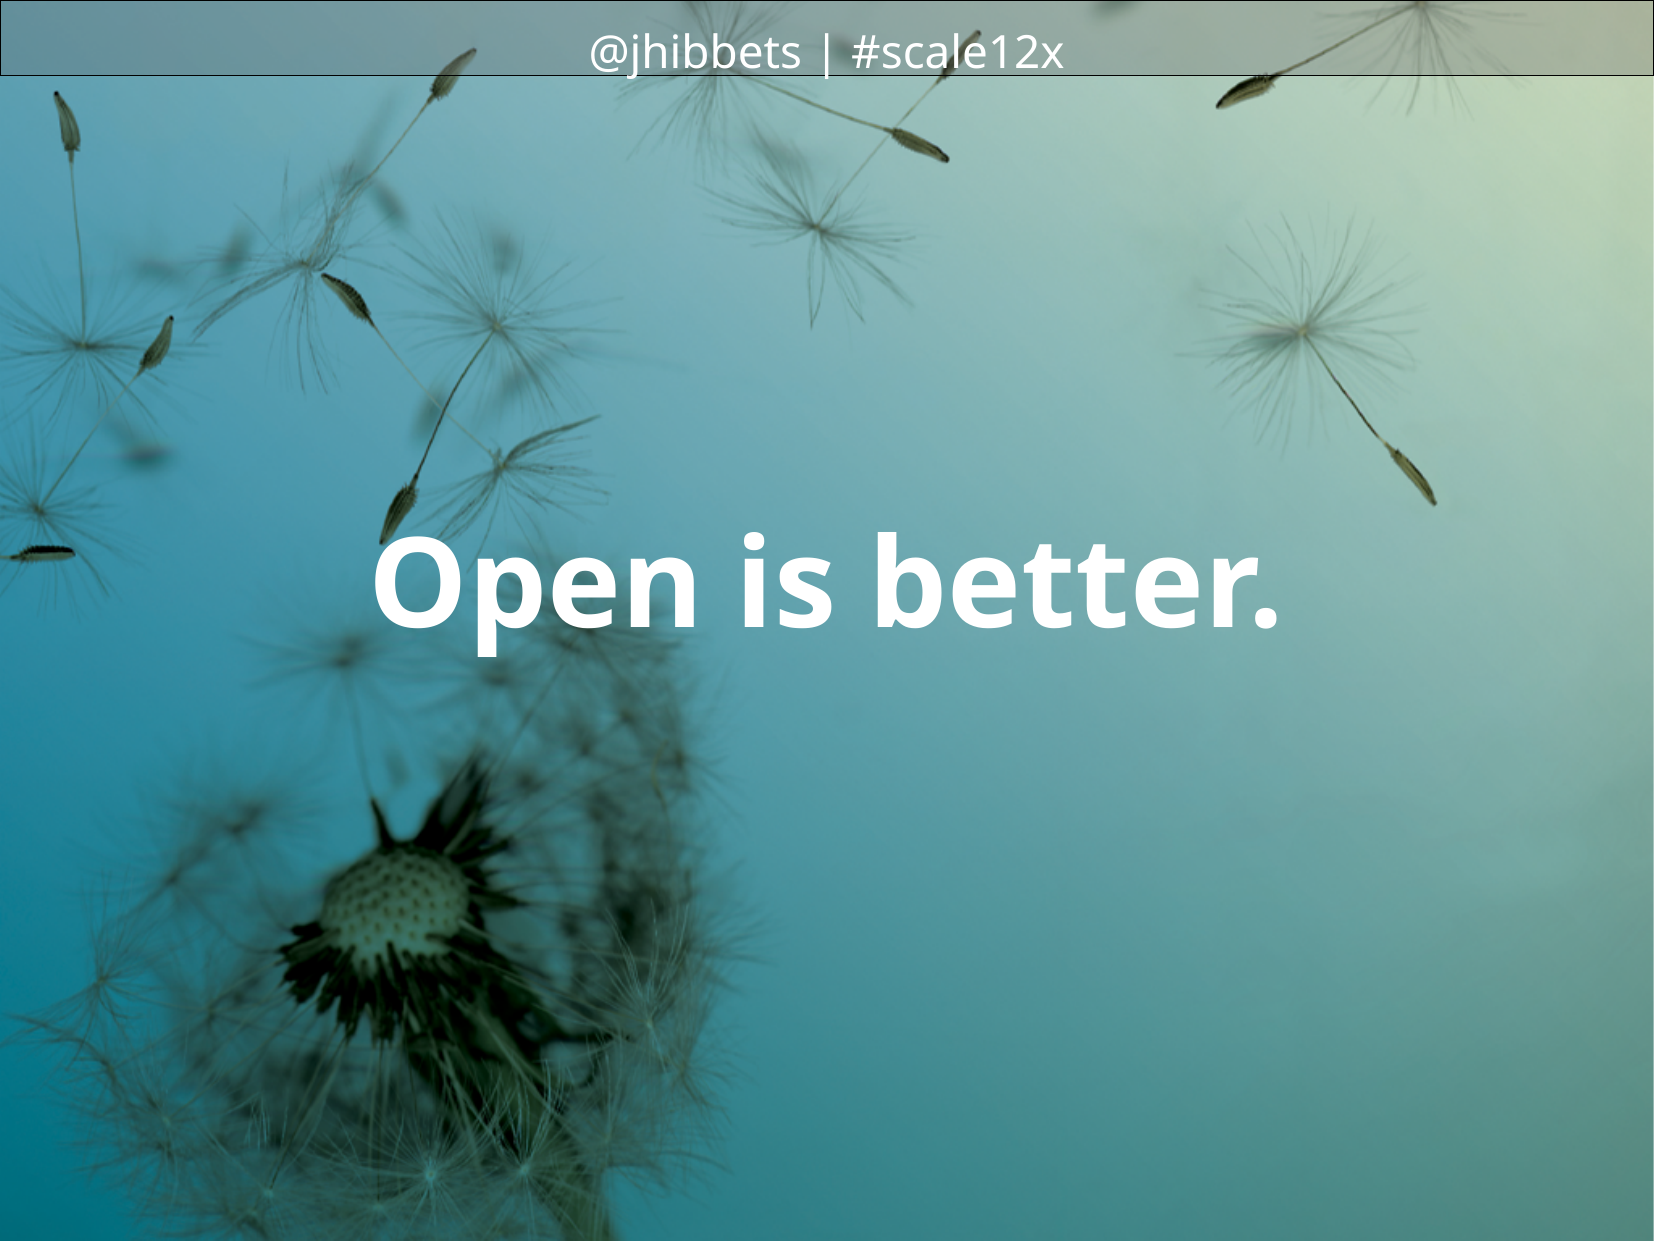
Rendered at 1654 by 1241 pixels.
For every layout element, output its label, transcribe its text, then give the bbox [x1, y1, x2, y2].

text_box Open is better. [82, 49, 1571, 1109]
picture [0, 76, 1654, 1241]
